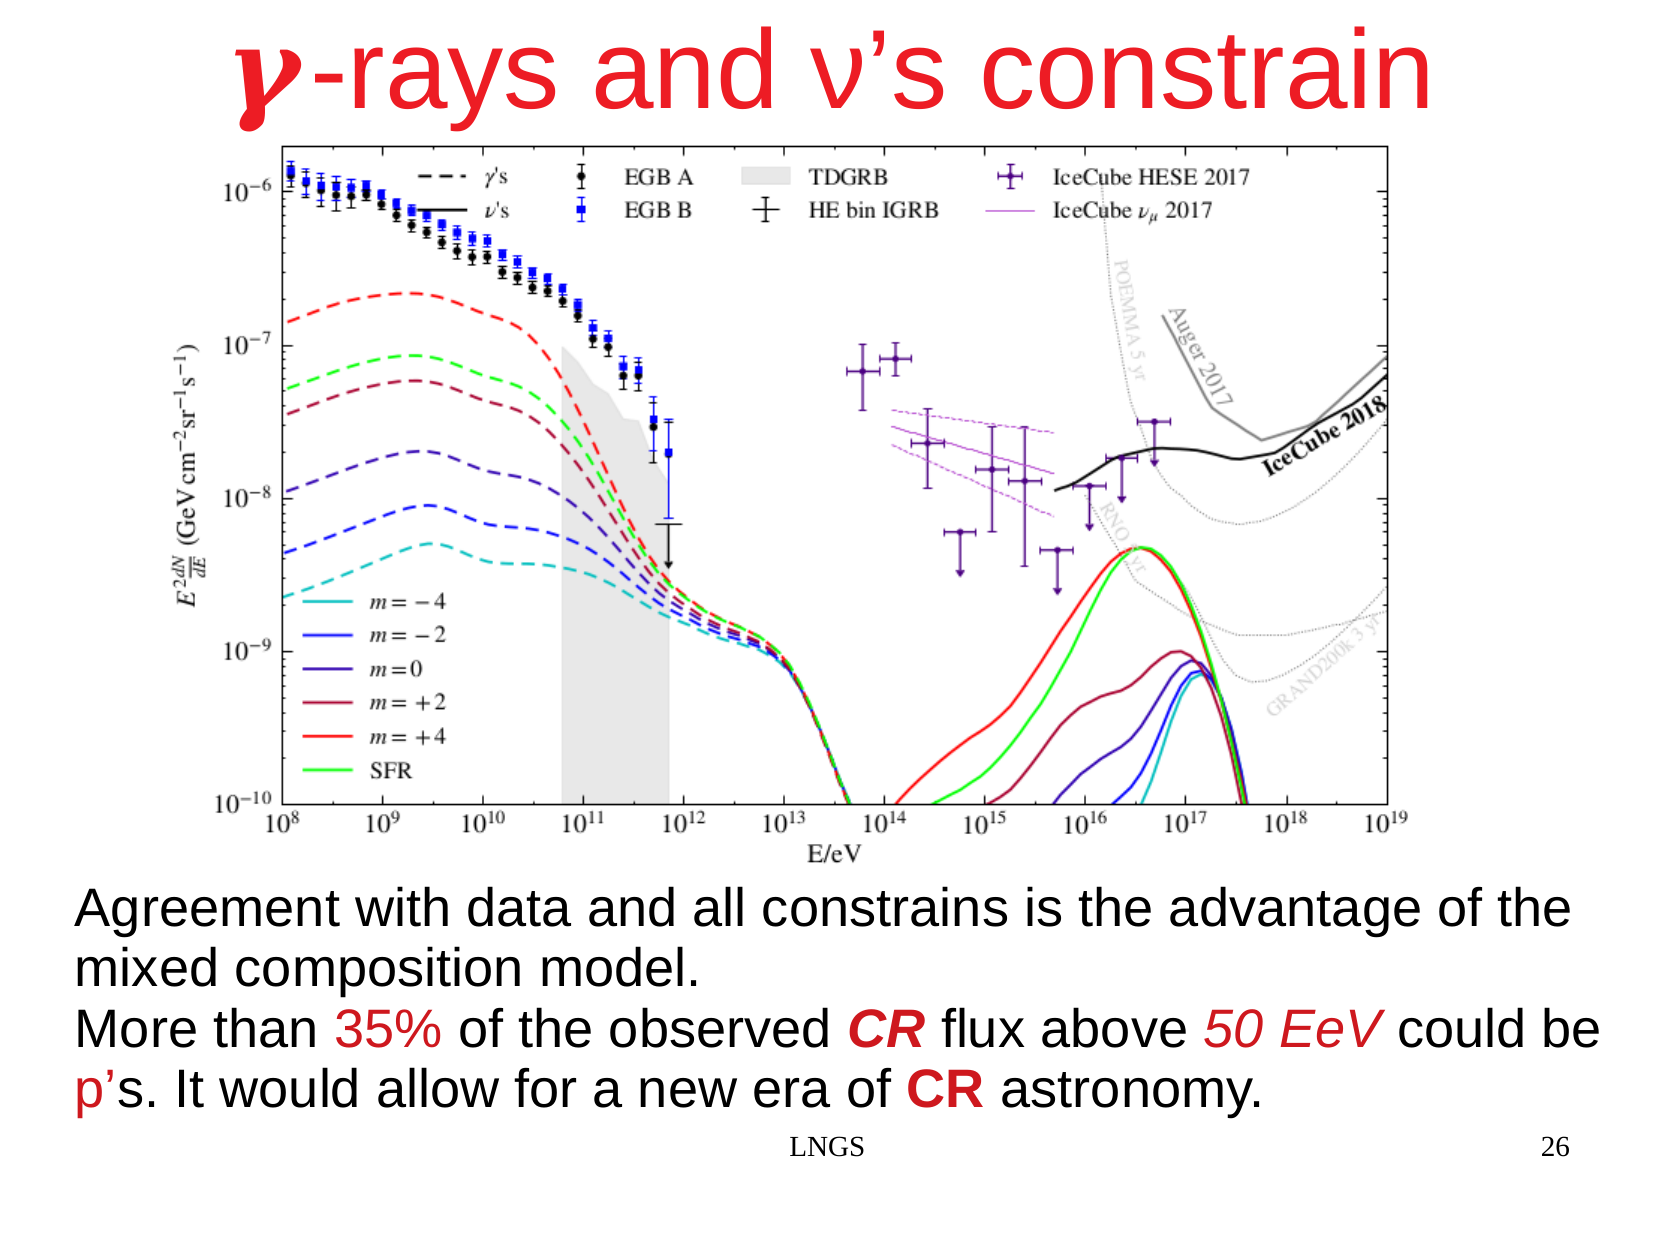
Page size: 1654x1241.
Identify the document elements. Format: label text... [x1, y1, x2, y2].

title 𝜸-rays and ν’s constrain [86, 3, 1575, 136]
picture [165, 134, 1417, 870]
text_box Agreement with data and all constrains is the advantage of the mixed composition model. More than 35% of the observed CR flux above 50 EeV could be p’s. It would allow for a new era of CR astronomy. [60, 870, 1636, 1188]
